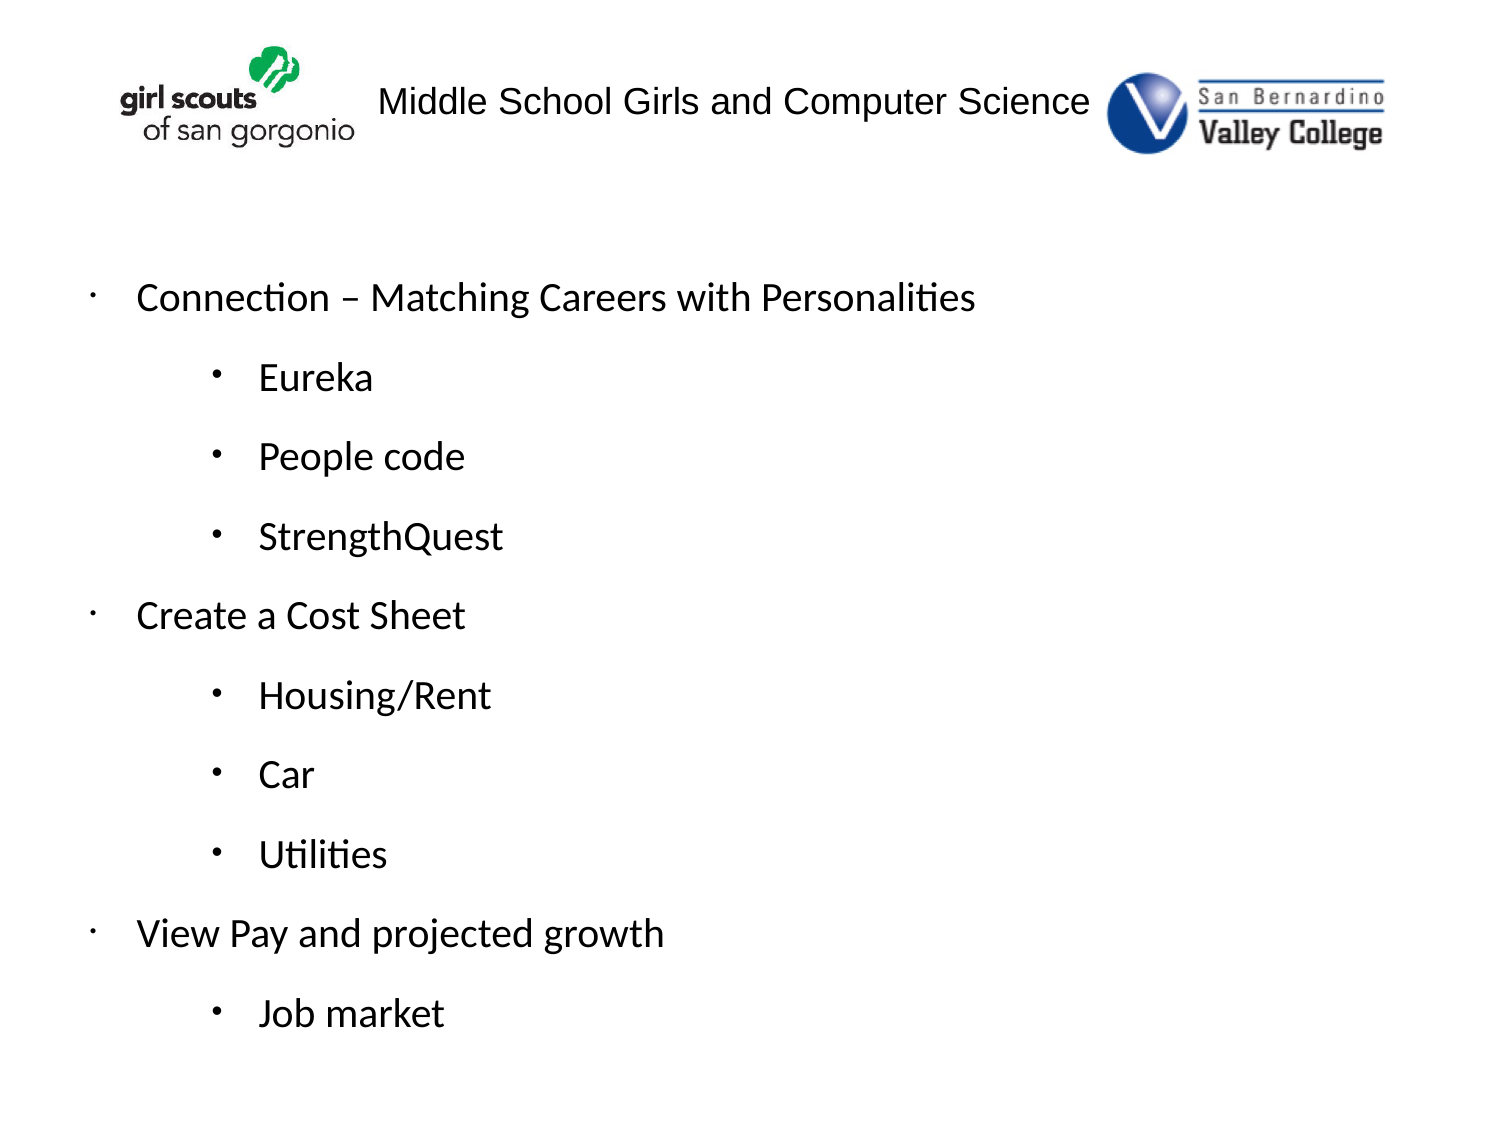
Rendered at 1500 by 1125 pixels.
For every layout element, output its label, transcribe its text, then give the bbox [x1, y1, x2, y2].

picture [112, 44, 376, 156]
list Connection – Matching Careers with Personalities Eureka People code StrengthQuest Create a Cost Sheet Housing/Rent Car Utilities View Pay and projected growth Job market [75, 262, 1425, 1005]
picture [1105, 67, 1388, 156]
